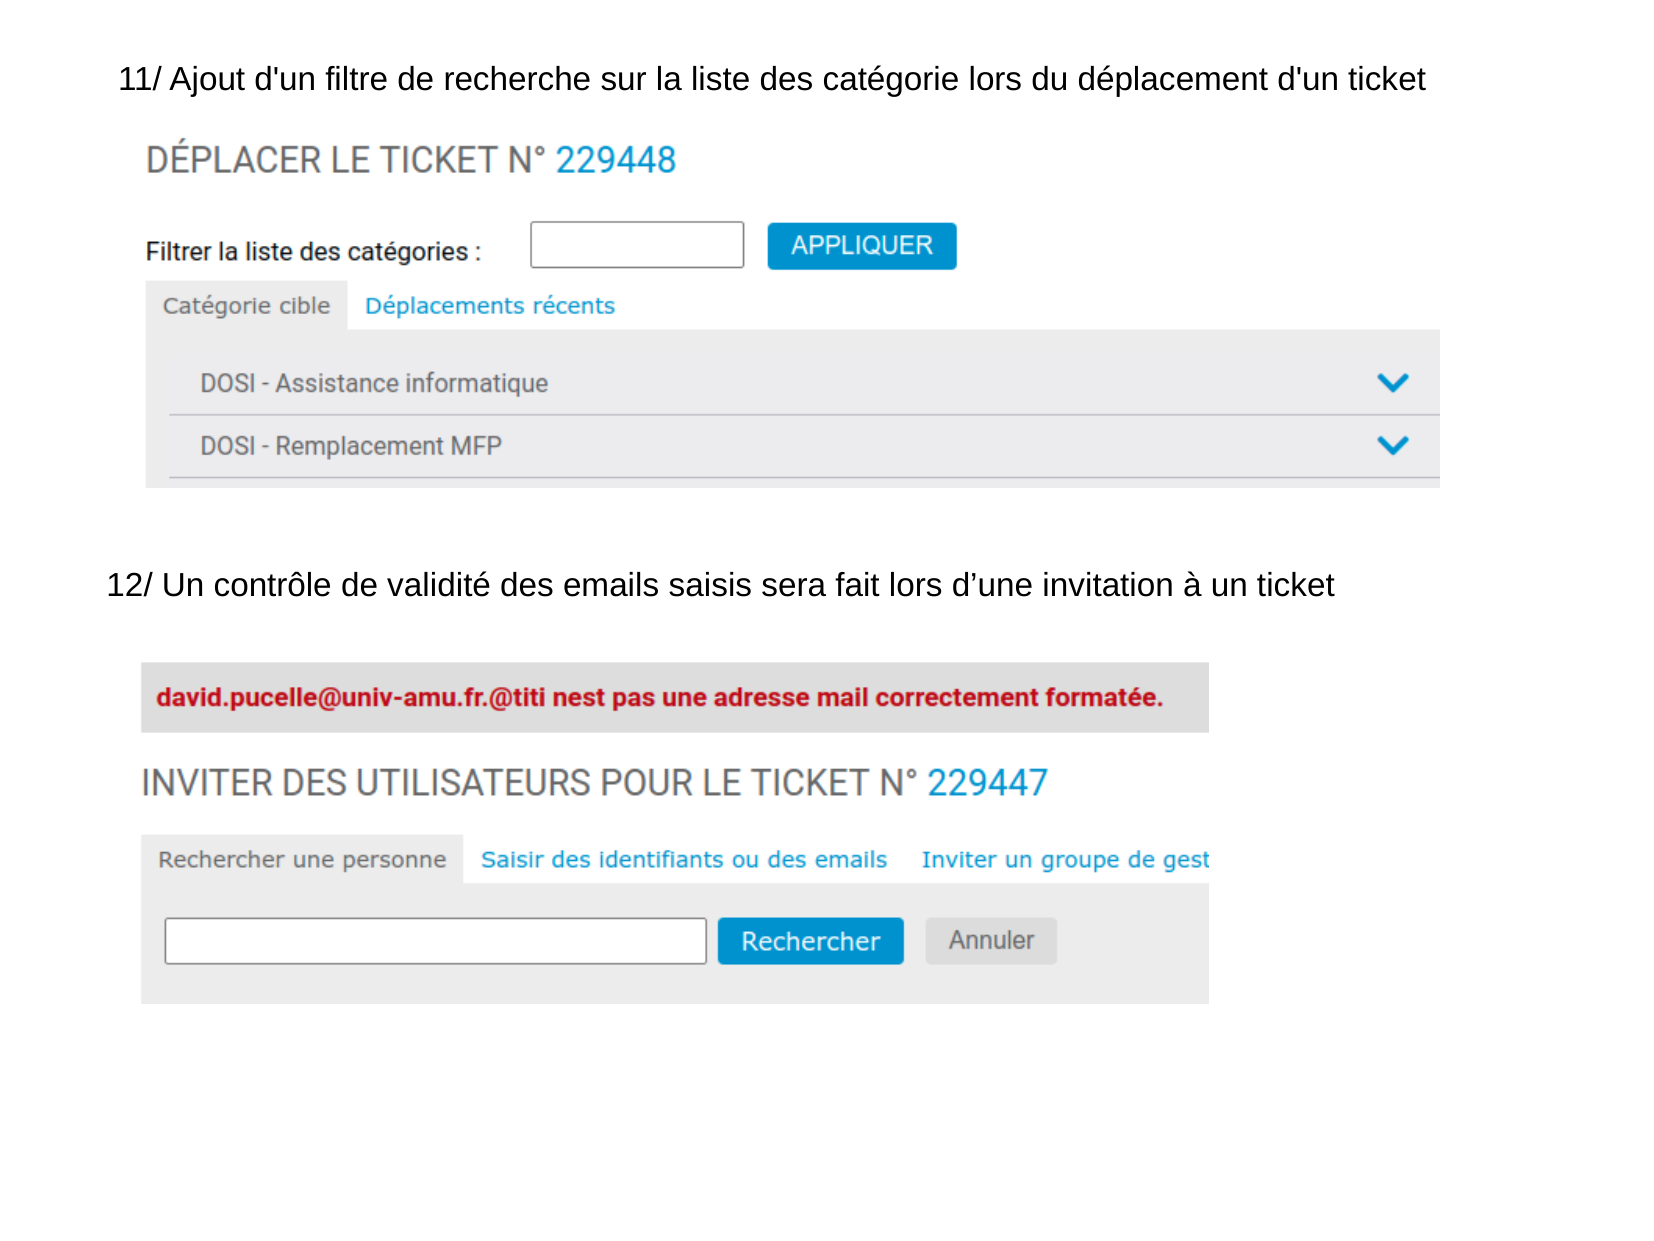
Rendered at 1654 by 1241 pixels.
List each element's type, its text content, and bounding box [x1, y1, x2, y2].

list 12/ Un contrôle de validité des emails saisis sera fait lors d’une invitation à un ticket [35, 566, 1524, 672]
picture [118, 129, 1440, 488]
list 11/ Ajout d'un filtre de recherche sur la liste des catégorie lors du déplacement d'un ticket [47, 60, 1536, 166]
picture [118, 661, 1209, 1004]
